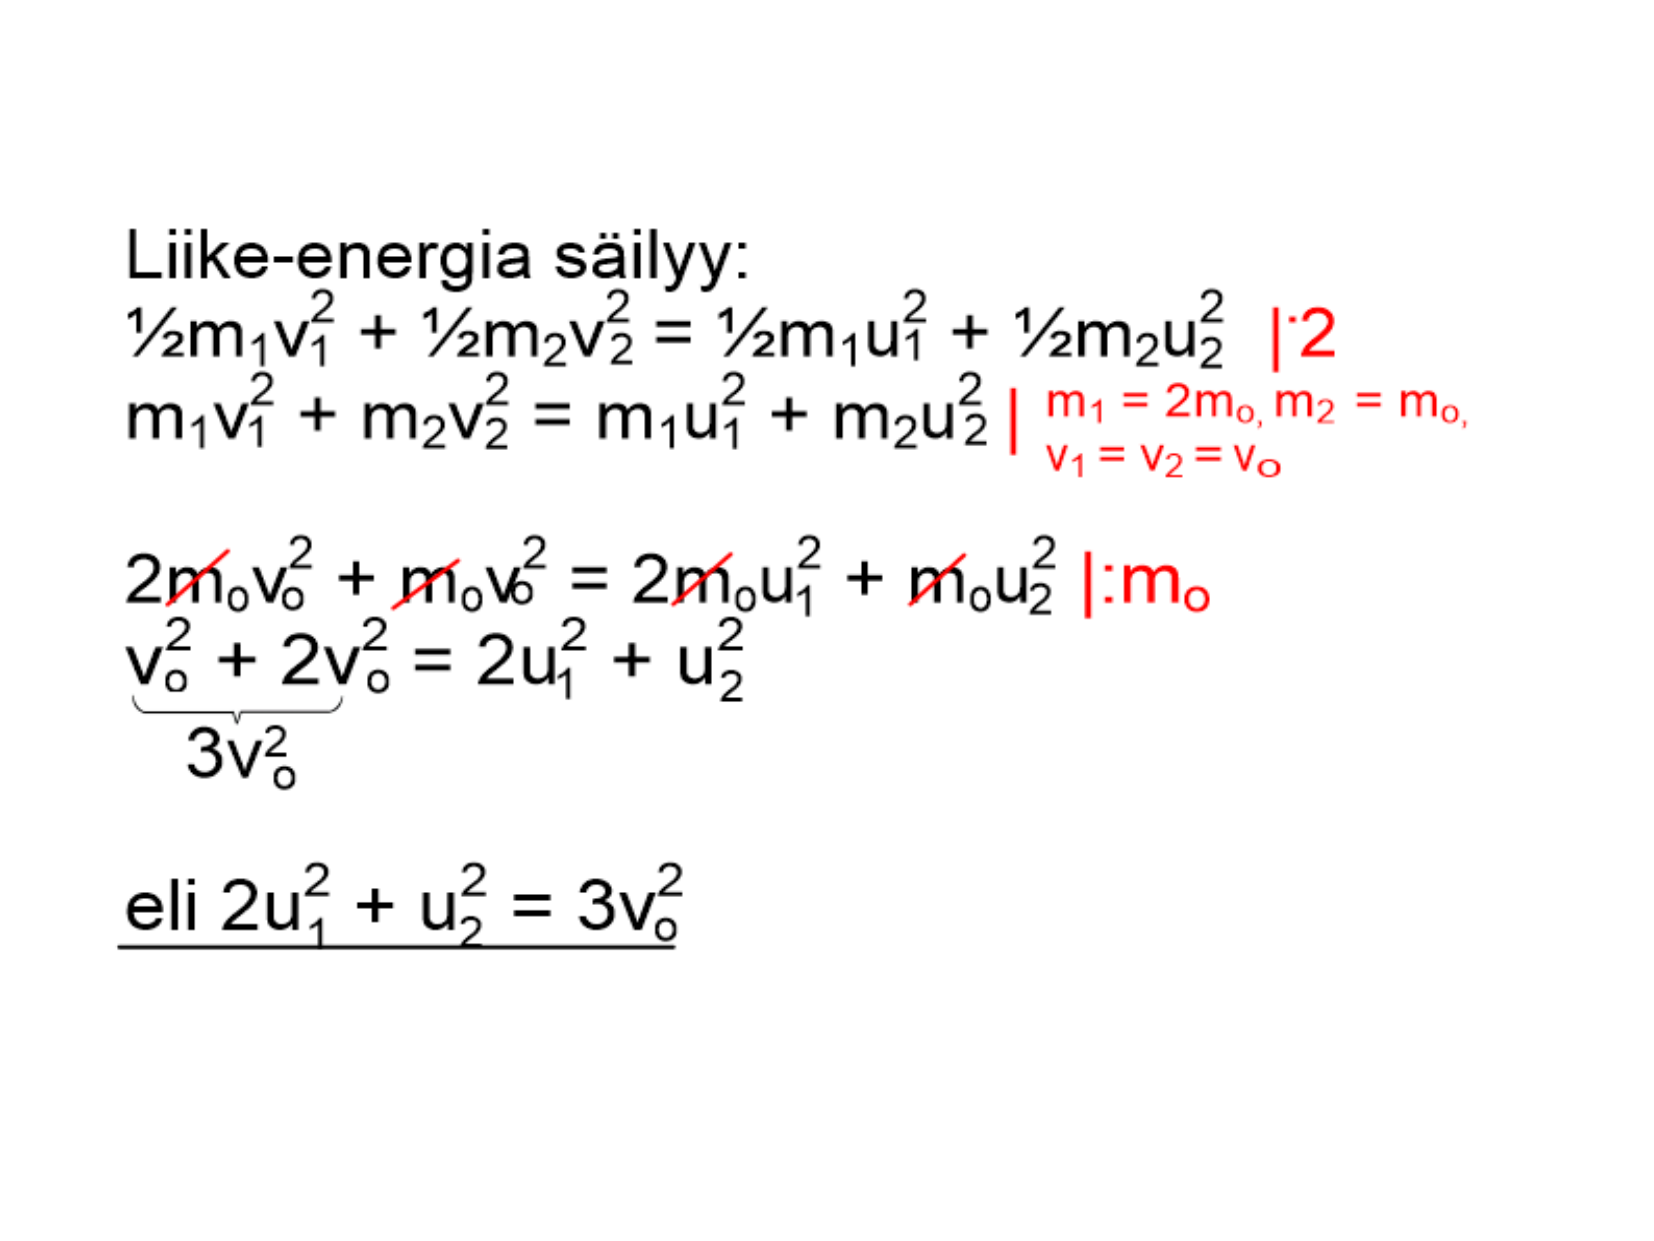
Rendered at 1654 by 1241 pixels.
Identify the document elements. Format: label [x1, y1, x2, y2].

picture [66, 188, 1583, 993]
